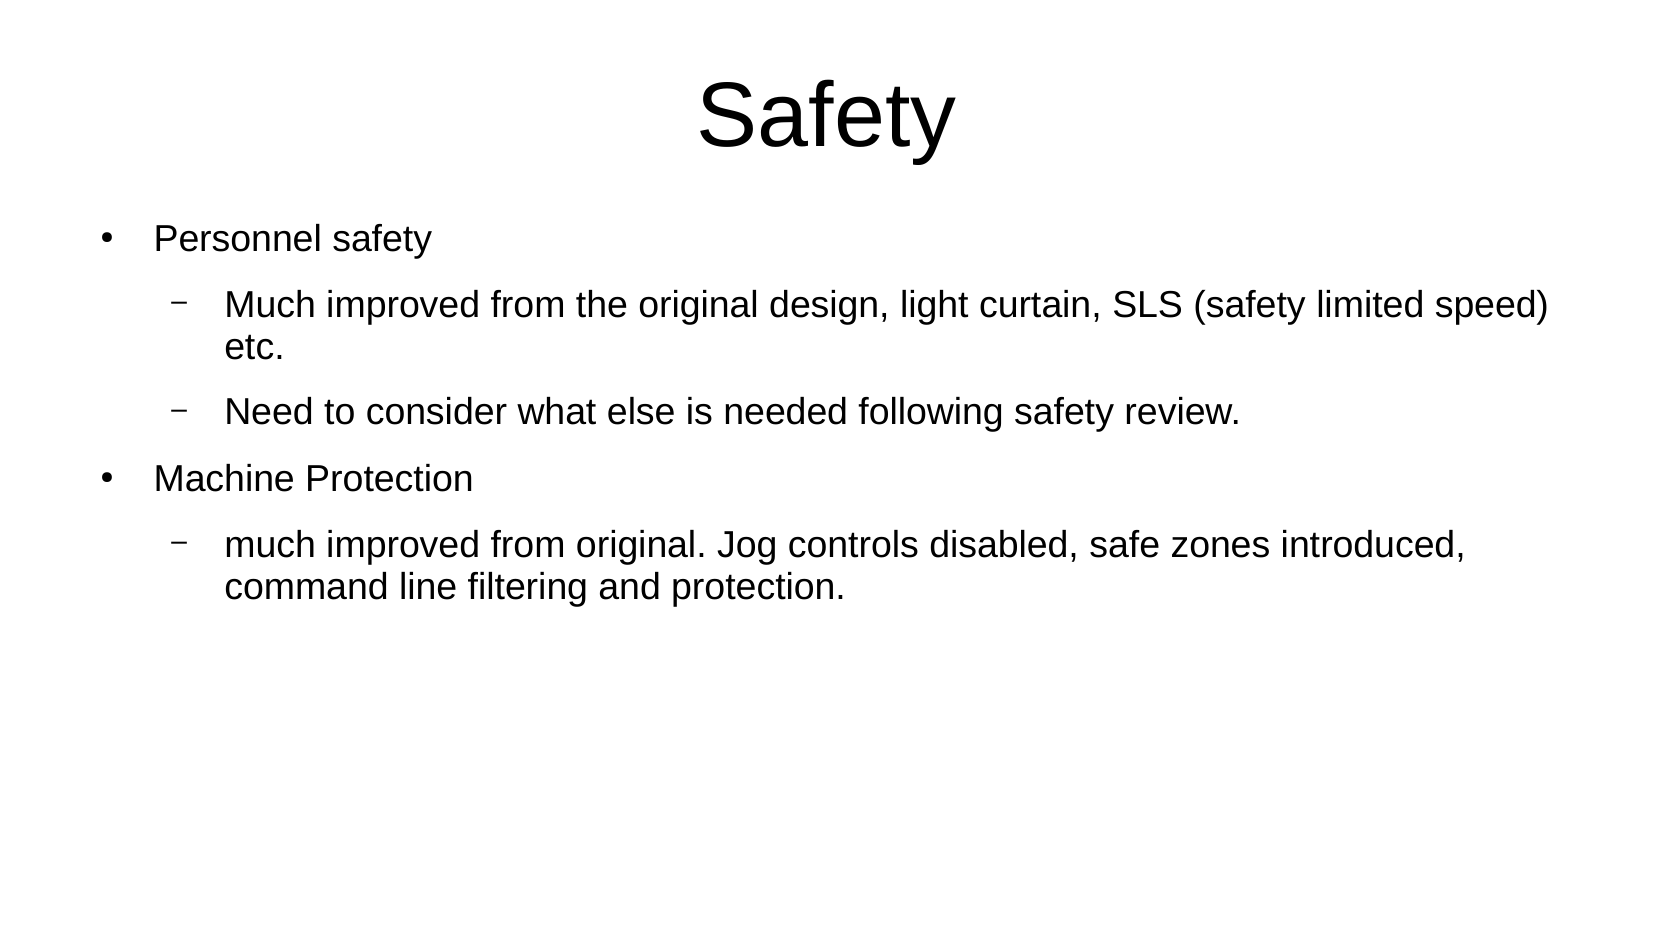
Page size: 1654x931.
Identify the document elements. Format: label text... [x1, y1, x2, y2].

title Safety [82, 37, 1571, 193]
list Personnel safety Much improved from the original design, light curtain, SLS (safety limited speed) etc. Need to consider what else is needed following safety review. Machine Protection much improved from original. Jog controls disabled, safe zones introduced, command line filtering and protection. [82, 217, 1571, 758]
